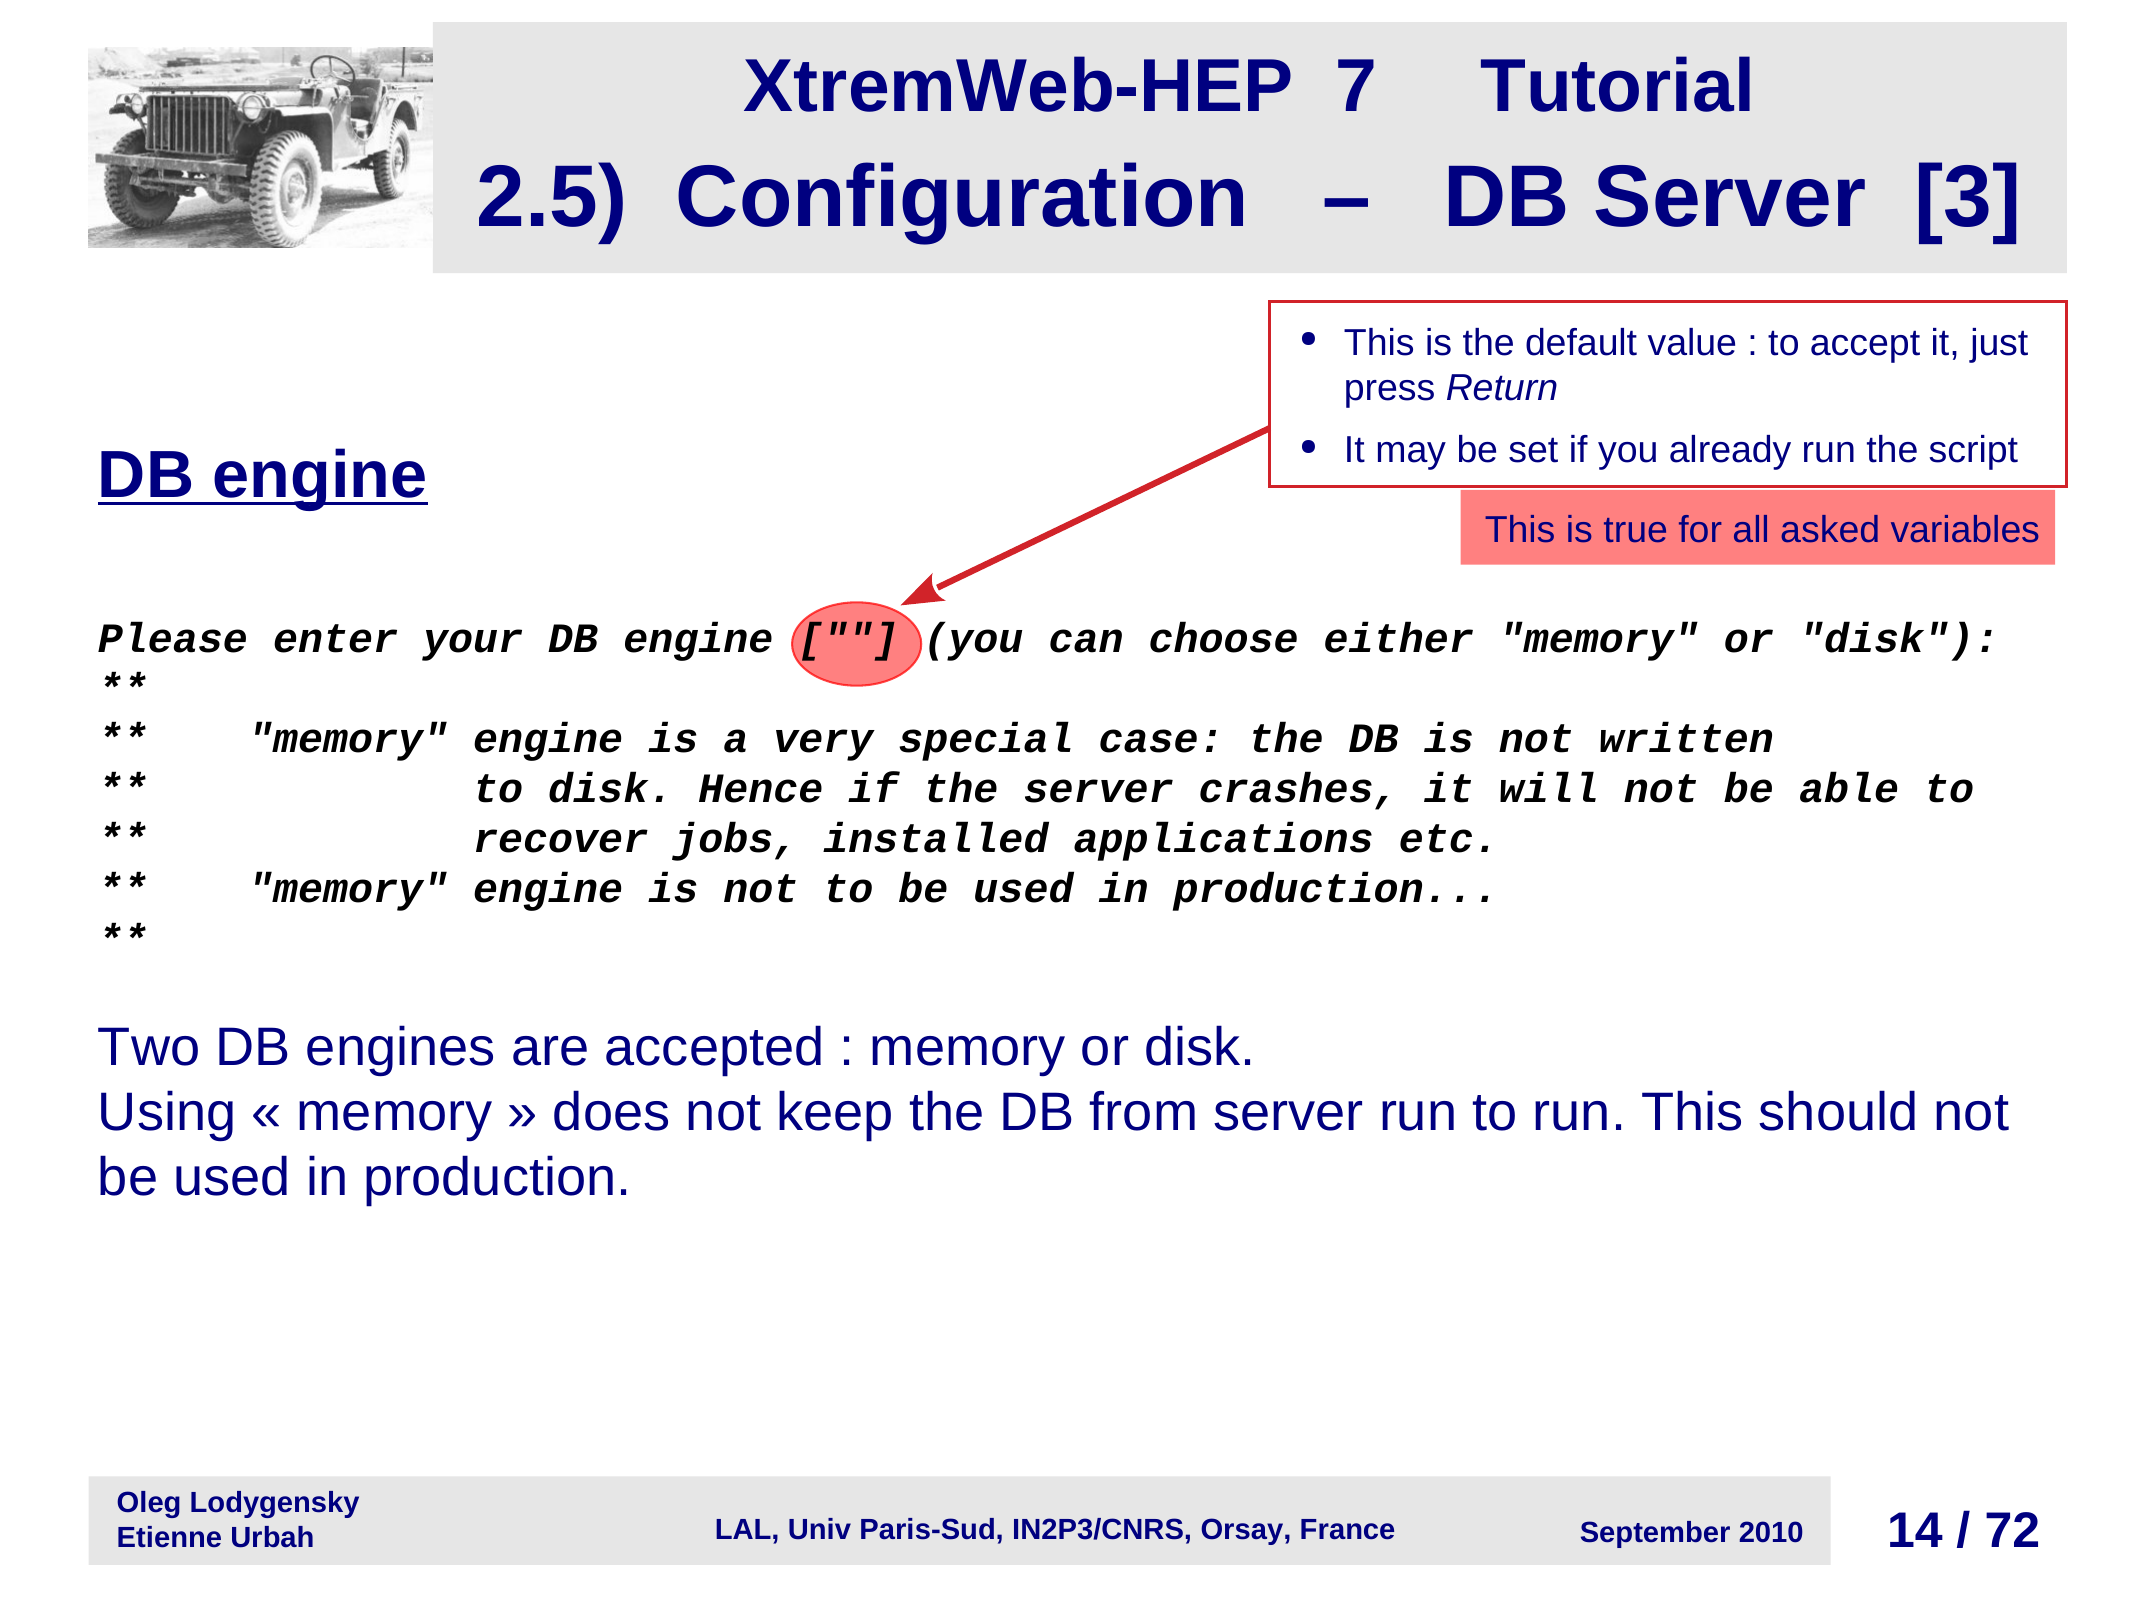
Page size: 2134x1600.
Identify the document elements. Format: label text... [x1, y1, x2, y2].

text_box This is the default value : to accept it, just press Return It may be set if you already run the script [1269, 301, 2067, 487]
text_box DB engine Please enter your DB engine [""] (you can choose either "memory" or "disk"): ** ** "memory" engine is a very special case: the DB is not written ** to disk. Hence if the server crashes, it will not be able to ** recover jobs, installed applications etc. ** "memory" engine is not to be used in production... ** Two DB engines are accepted : memory or disk. Using « memory » does not keep the DB from server run to run. This should not be used in production. [88, 431, 2094, 1415]
title 2.5) Configuration – DB Server [3] [442, 118, 2067, 266]
text_box This is true for all asked variables [1460, 489, 2056, 565]
picture [88, 47, 433, 248]
